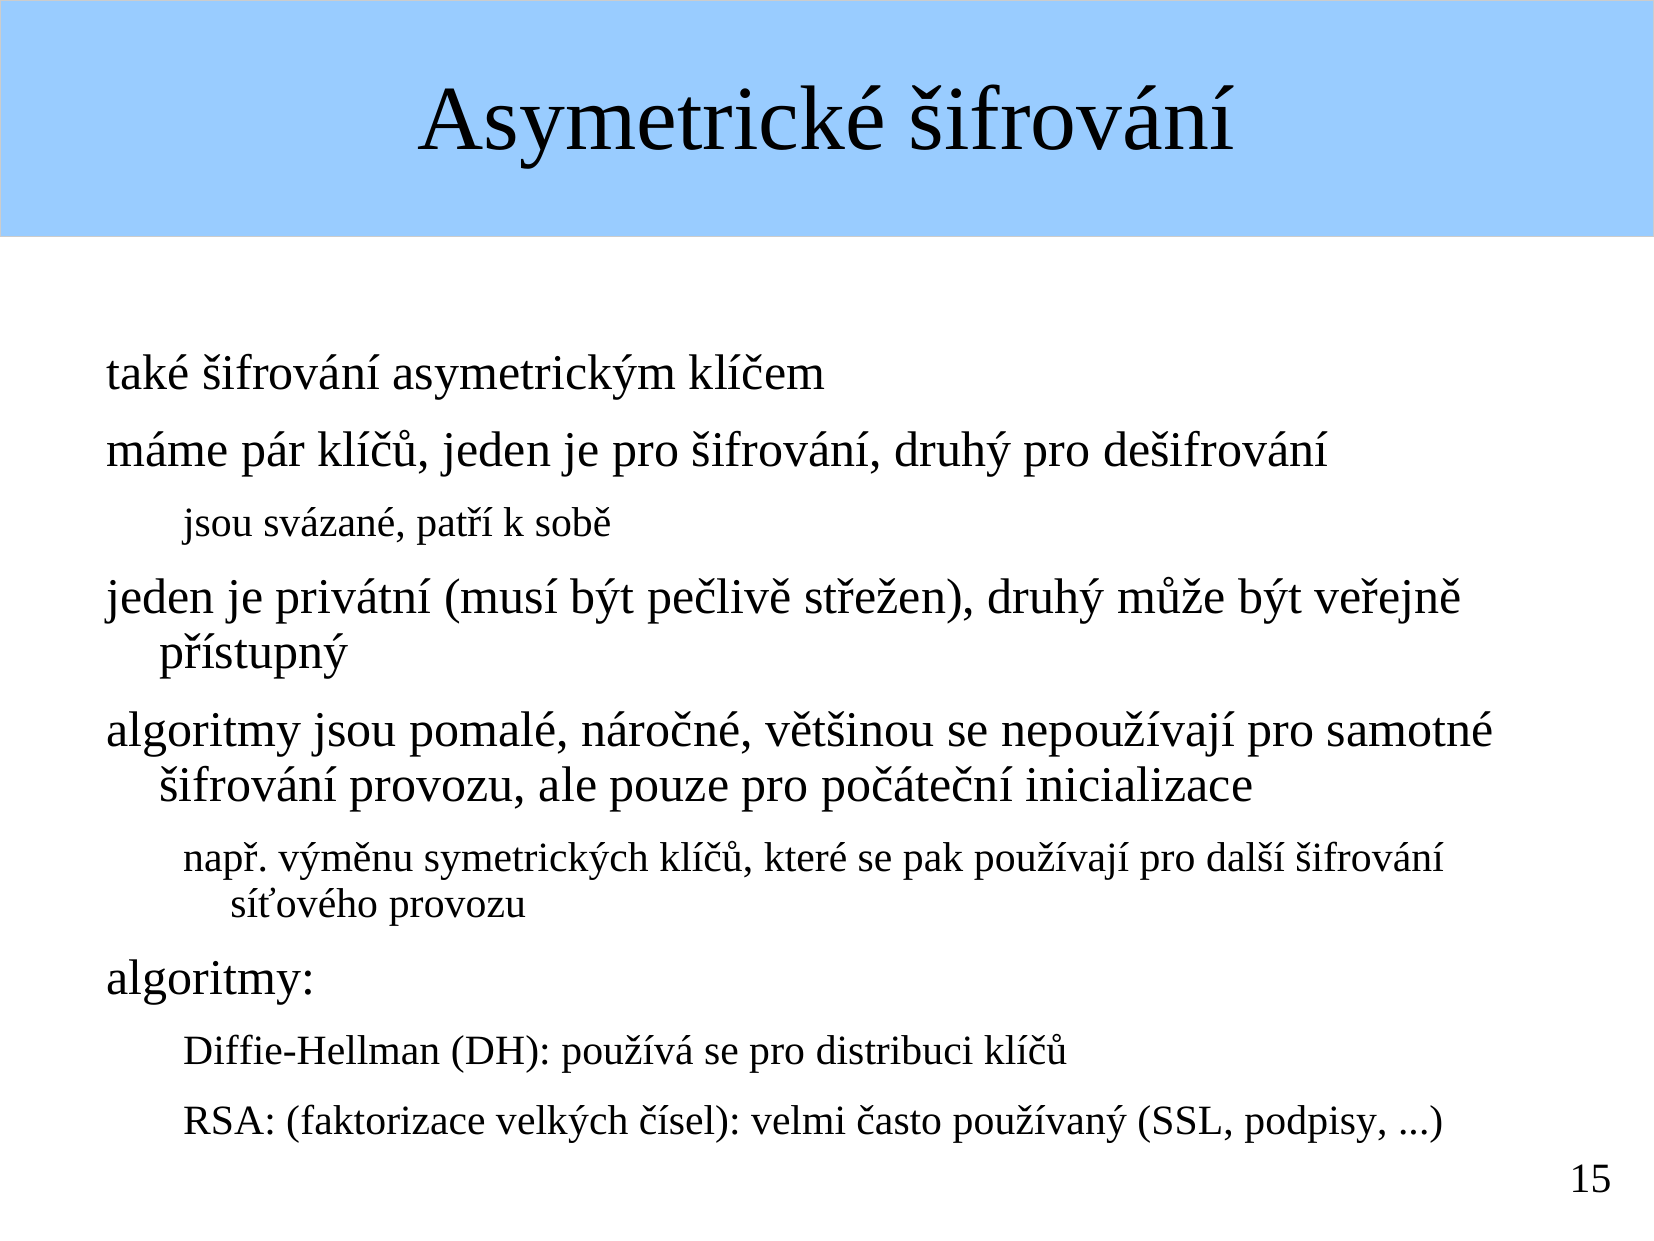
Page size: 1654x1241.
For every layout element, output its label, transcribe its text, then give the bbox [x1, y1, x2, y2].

list také šifrování asymetrickým klíčem máme pár klíčů, jeden je pro šifrování, druhý pro dešifrování jsou svázané, patří k sobě jeden je privátní (musí být pečlivě střežen), druhý může být veřejně přístupný algoritmy jsou pomalé, náročné, většinou se nepoužívají pro samotné šifrování provozu, ale pouze pro počáteční inicializace např. výměnu symetrických klíčů, které se pak používají pro další šifrování síťového provozu algoritmy: Diffie-Hellman (DH): používá se pro distribuci klíčů RSA: (faktorizace velkých čísel): velmi často používaný (SSL, podpisy, ...) [88, 344, 1565, 1194]
title Asymetrické šifrování [0, 0, 1654, 237]
